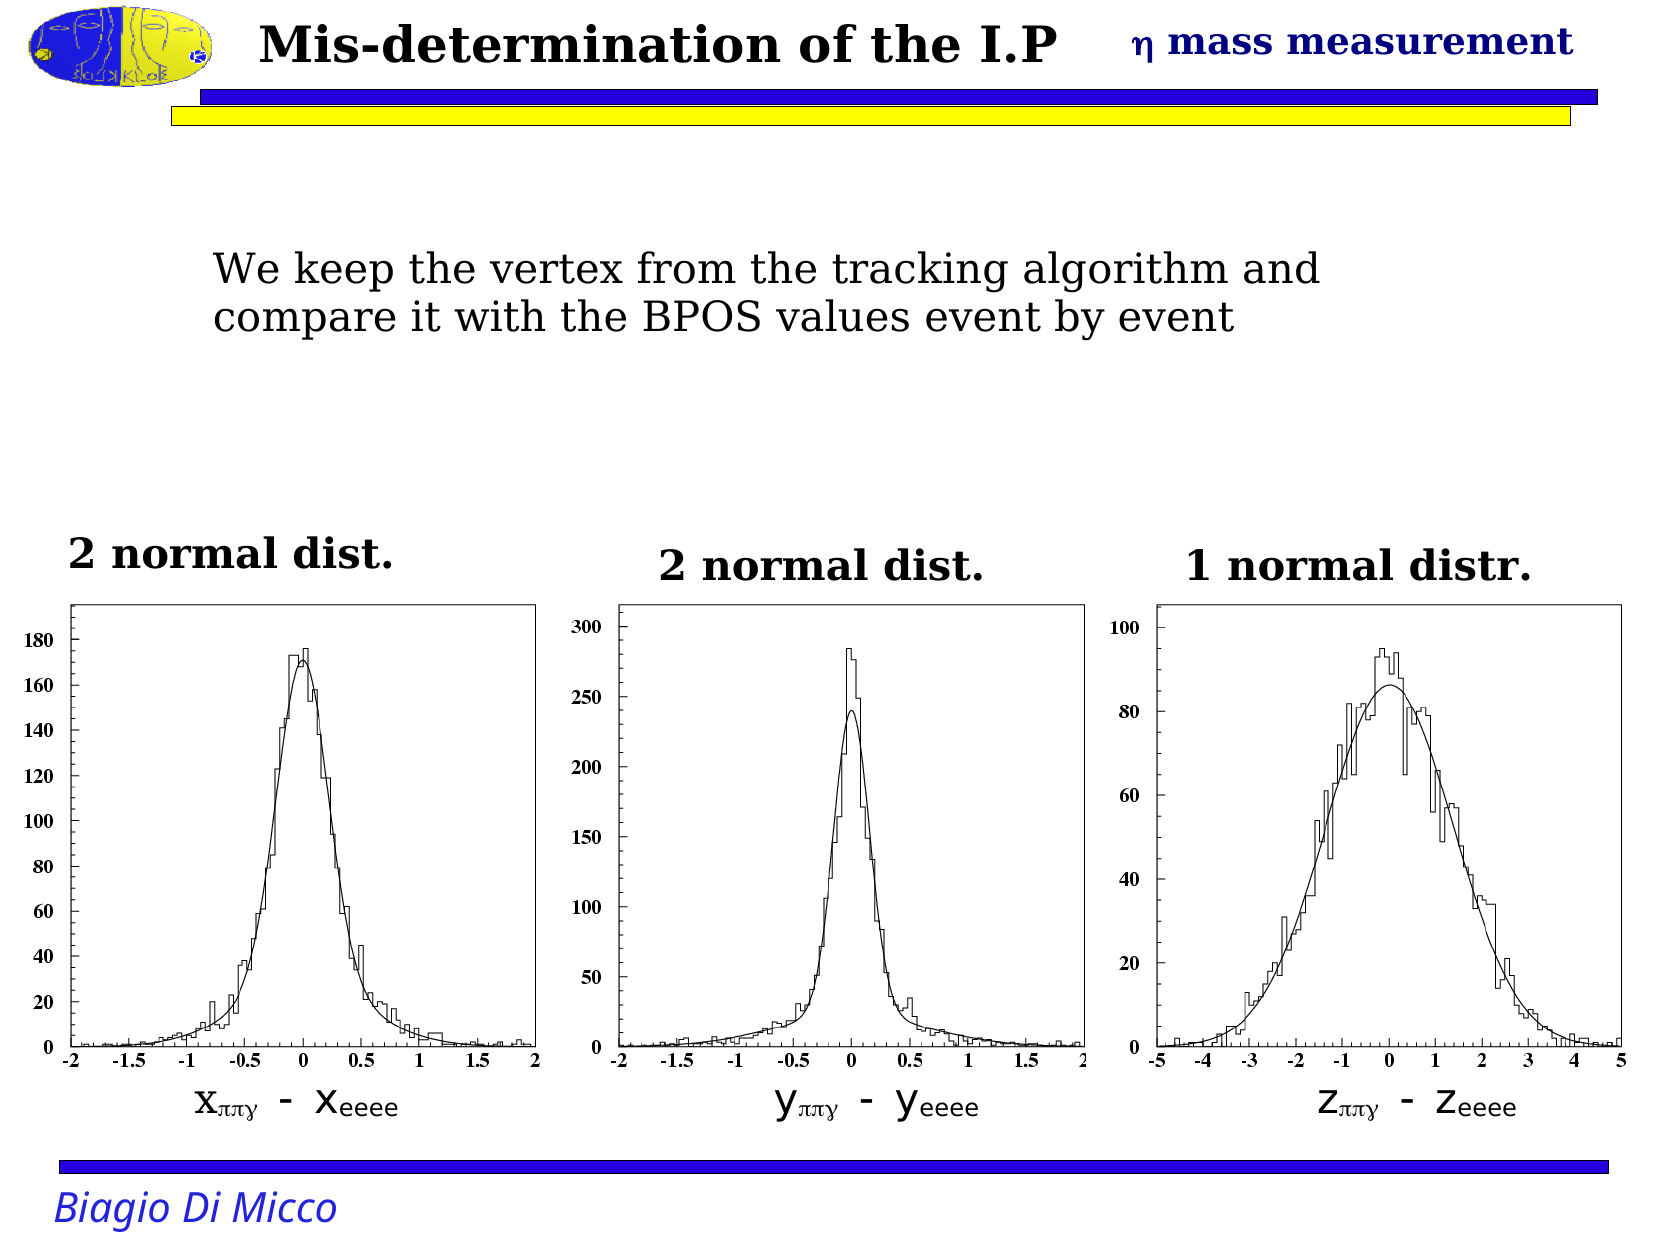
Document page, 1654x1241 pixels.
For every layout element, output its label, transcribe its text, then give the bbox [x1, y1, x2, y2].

text_box yppg - yeeee [773, 1074, 1004, 1142]
text_box xppg - xeeee [194, 1074, 420, 1142]
text_box 1 normal distr. [1183, 541, 1623, 591]
text_box We keep the vertex from the tracking algorithm and compare it with the BPOS values event by event [212, 244, 1458, 342]
text_box zppg - zeeee [1316, 1074, 1566, 1142]
text_box 2 normal dist. [67, 529, 507, 579]
picture [20, 2, 220, 89]
text_box Mis-determination of the I.P [258, 16, 1207, 75]
picture [0, 548, 1646, 1108]
text_box 2 normal dist. [658, 541, 1097, 591]
